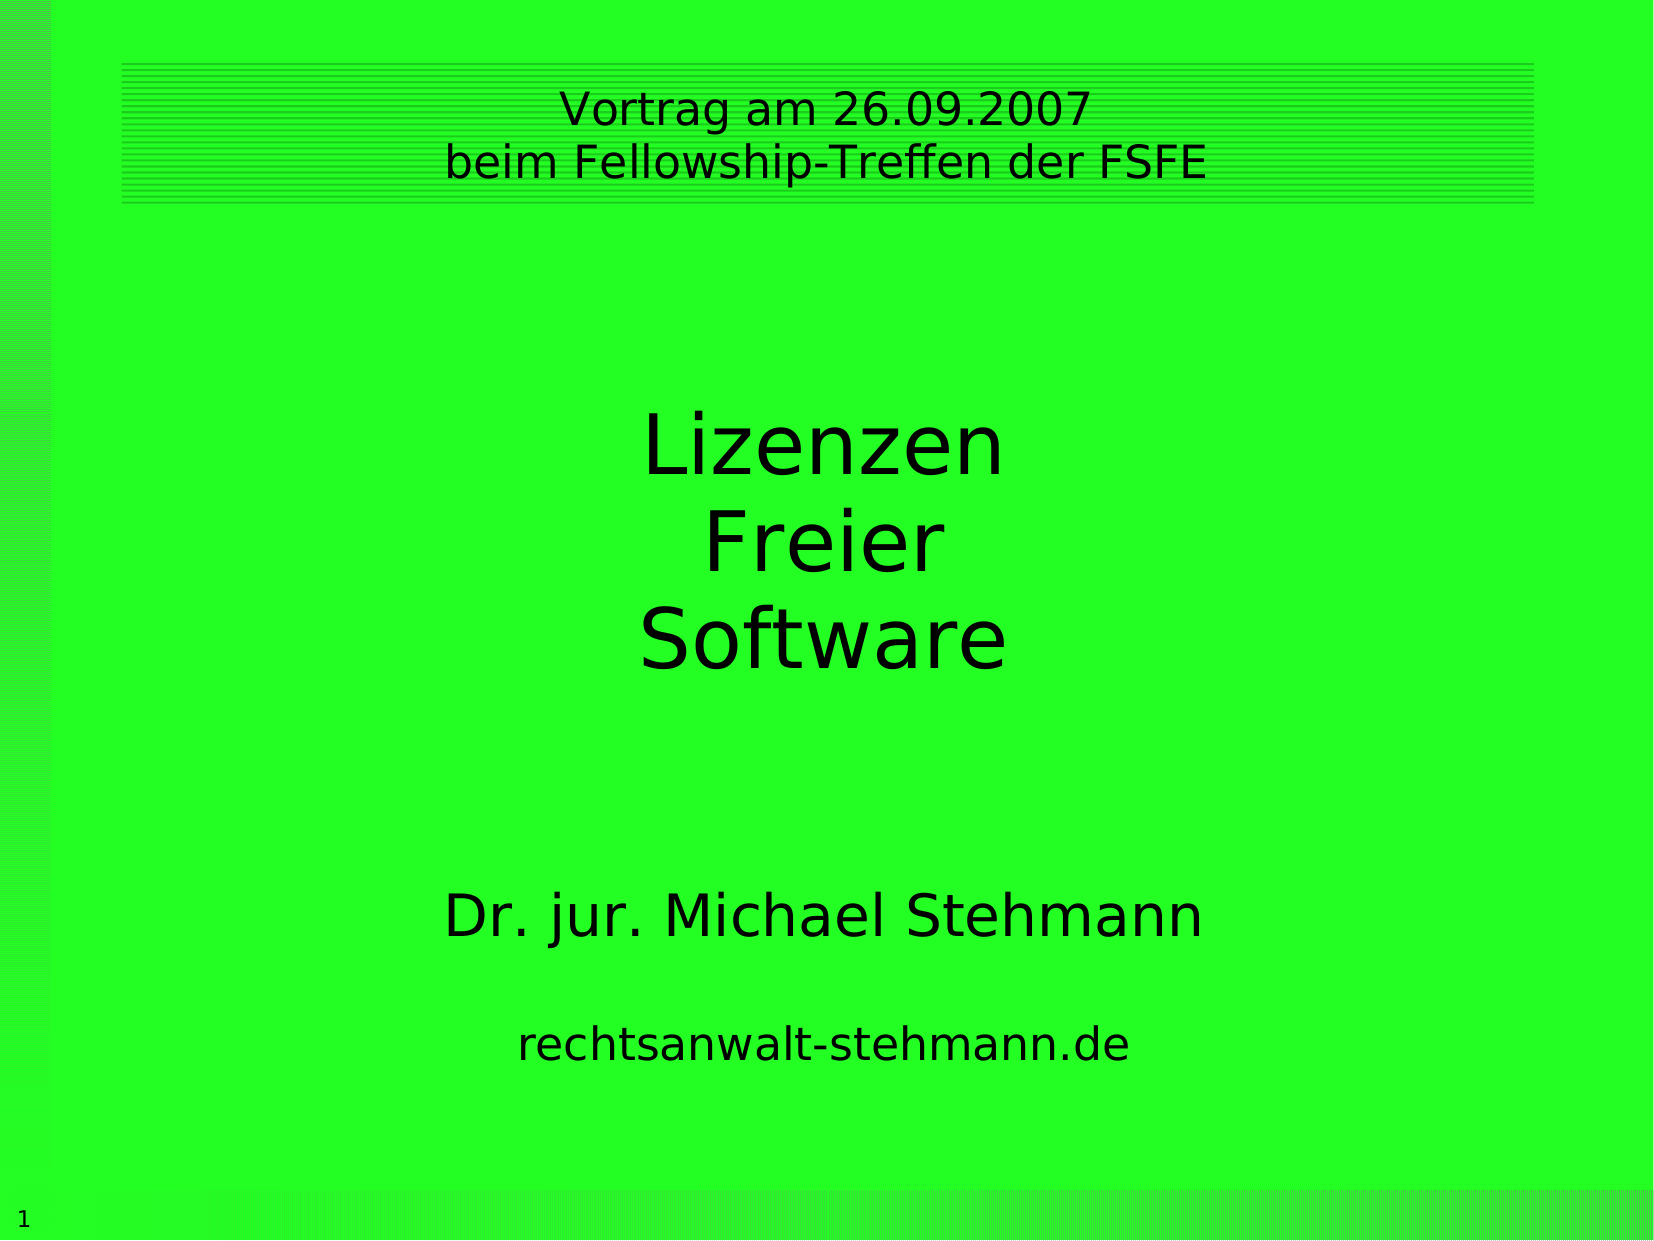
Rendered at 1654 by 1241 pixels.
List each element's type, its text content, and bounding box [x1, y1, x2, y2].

title Vortrag am 26.09.2007 beim Fellowship-Treffen der FSFE [151, 64, 1503, 208]
subtitle Lizenzen Freier Software Dr. jur. Michael Stehmann rechtsanwalt-stehmann.de [118, 295, 1531, 1174]
